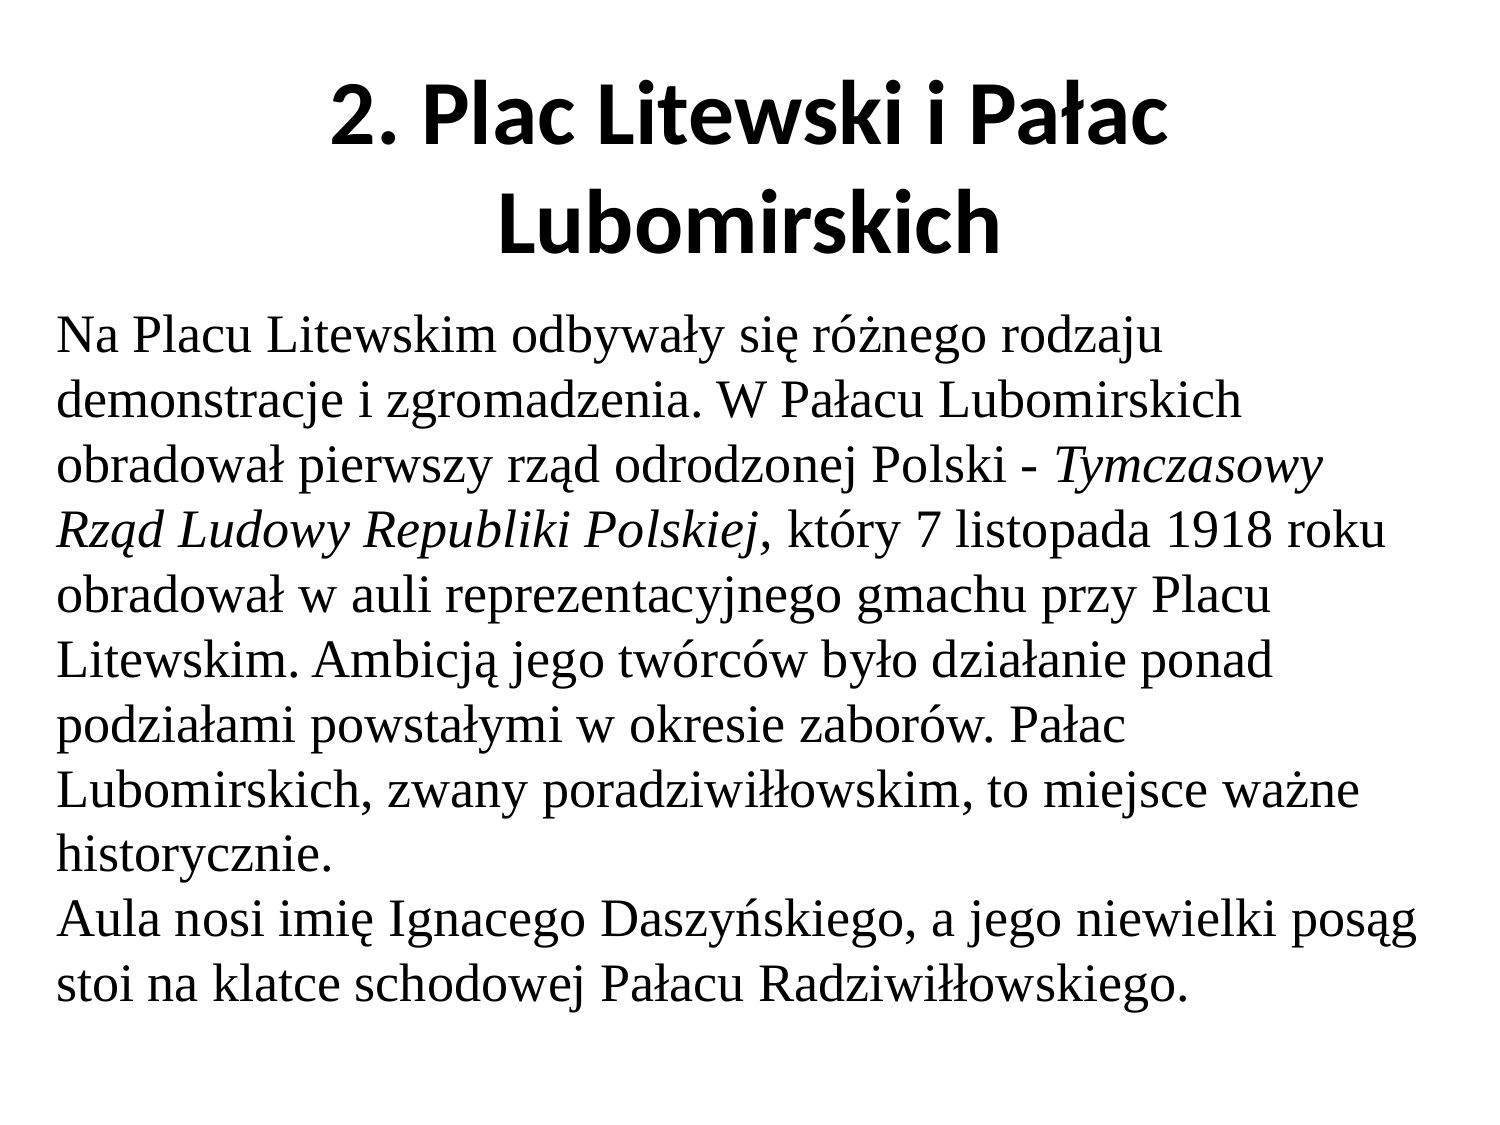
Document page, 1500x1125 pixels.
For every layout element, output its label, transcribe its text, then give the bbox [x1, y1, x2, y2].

title 2. Plac Litewski i Pałac Lubomirskich [75, 45, 1425, 233]
text_box Na Placu Litewskim odbywały się różnego rodzaju demonstracje i zgromadzenia. W Pałacu Lubomirskich obradował pierwszy rząd odrodzonej Polski - Tymczasowy Rząd Ludowy Republiki Polskiej, który 7 listopada 1918 roku obradował w auli reprezentacyjnego gmachu przy Placu Litewskim. Ambicją jego twórców było działanie ponad podziałami powstałymi w okresie zaborów. Pałac Lubomirskich, zwany poradziwiłłowskim, to miejsce ważne historycznie. Aula nosi imię Ignacego Daszyńskiego, a jego niewielki posąg stoi na klatce schodowej Pałacu Radziwiłłowskiego. [41, 290, 1459, 1066]
